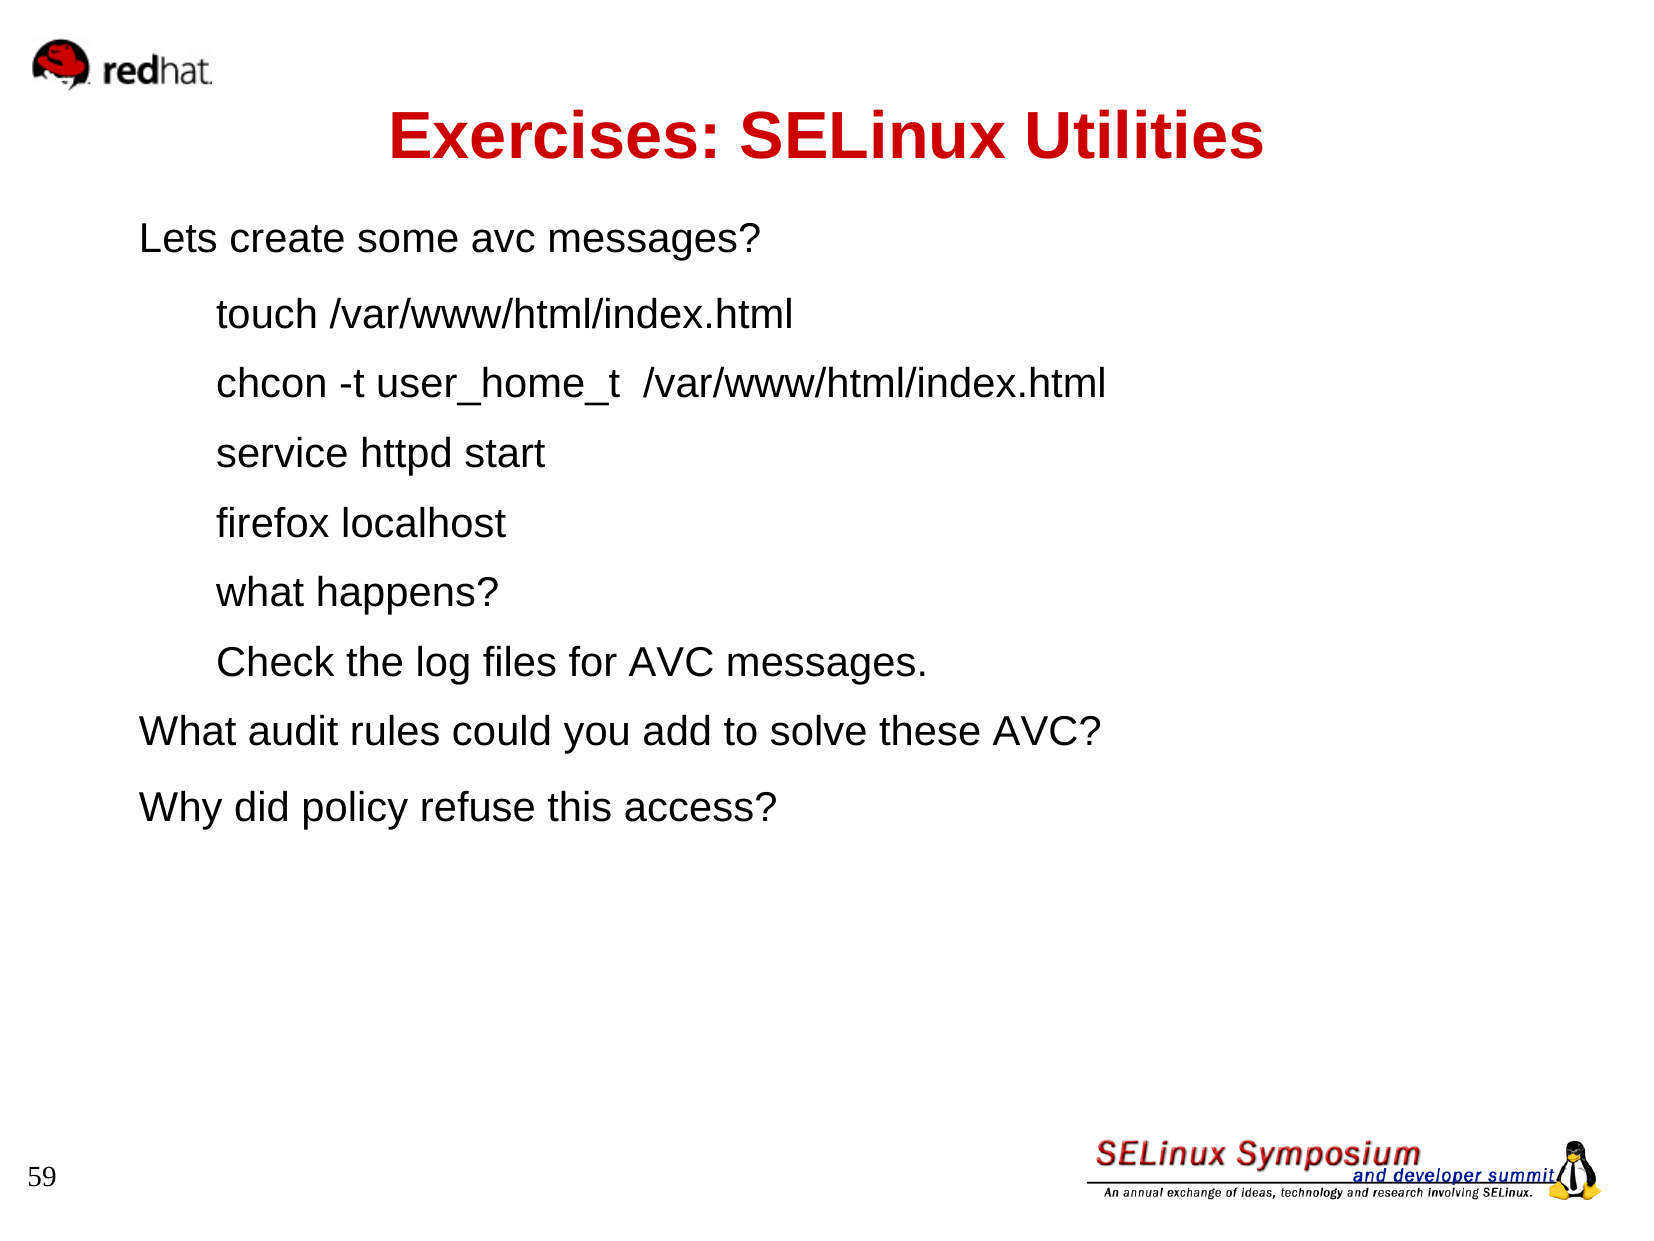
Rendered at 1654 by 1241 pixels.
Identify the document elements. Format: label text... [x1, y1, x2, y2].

picture [31, 37, 212, 98]
picture [1087, 1135, 1613, 1200]
list Lets create some avc messages? touch /var/www/html/index.html chcon -t user_home_t /var/www/html/index.html service httpd start firefox localhost what happens? Check the log files for AVC messages. What audit rules could you add to solve these AVC? Why did policy refuse this access? [121, 214, 1534, 1088]
title Exercises: SELinux Utilities [121, 55, 1534, 214]
